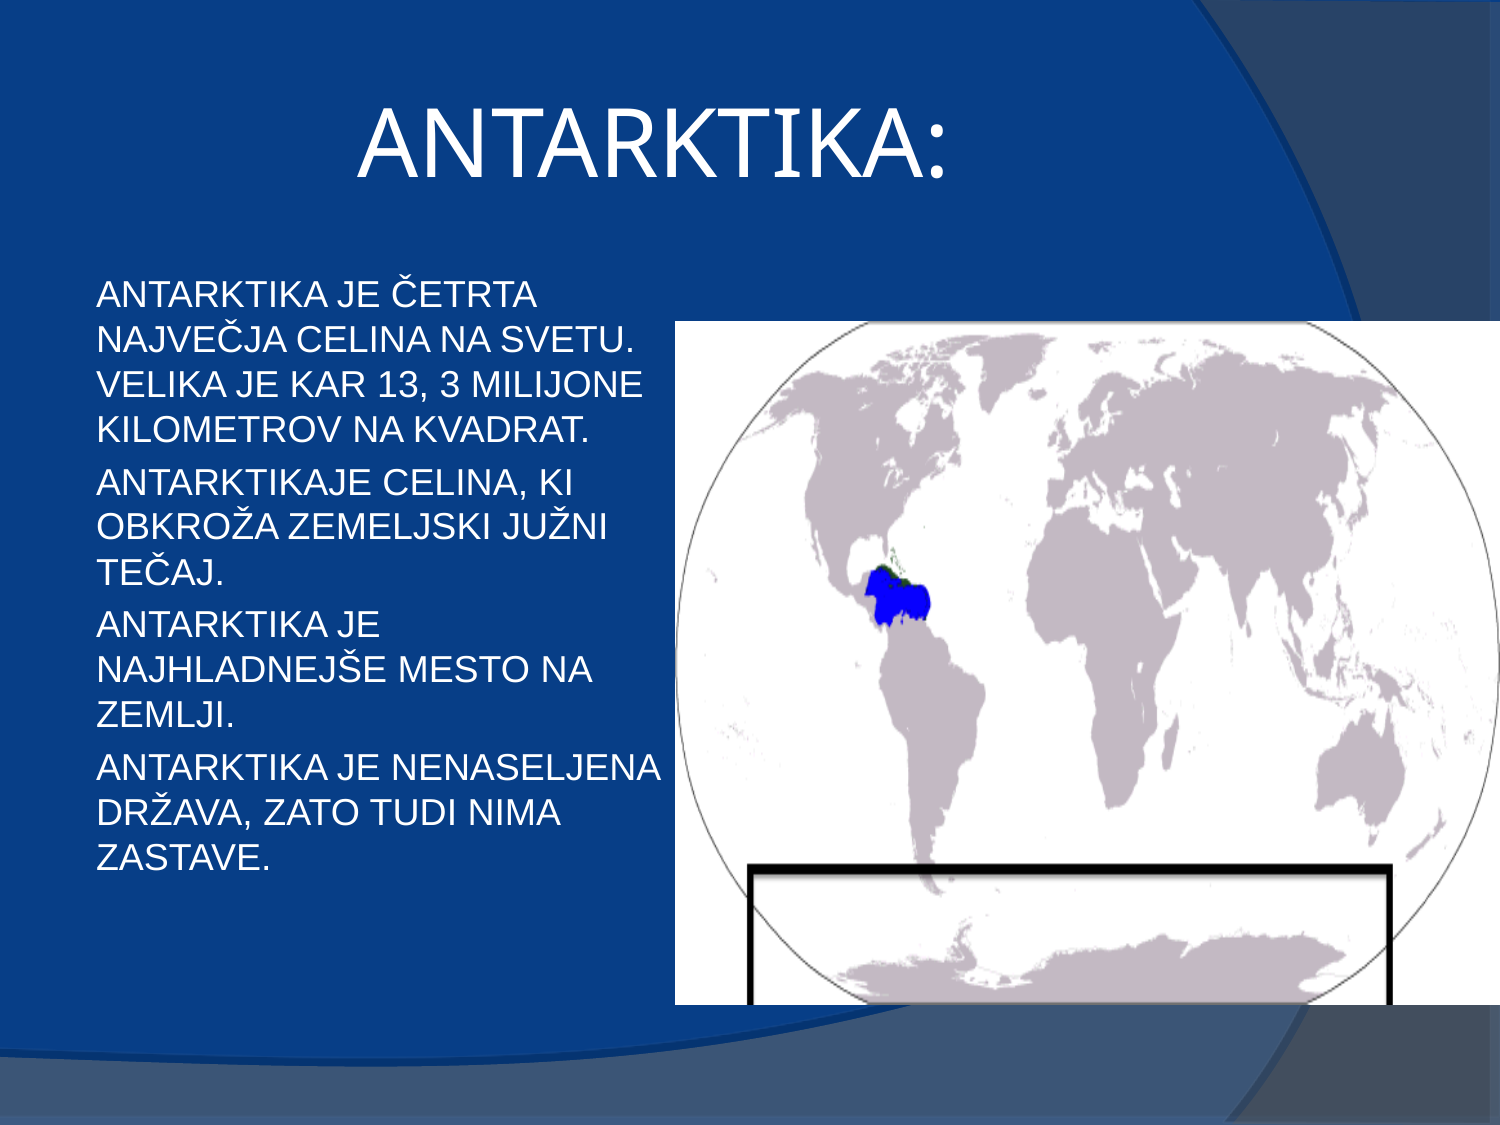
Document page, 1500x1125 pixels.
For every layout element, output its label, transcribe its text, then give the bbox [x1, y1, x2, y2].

list ANTARKTIKA JE ČETRTA NAJVEČJA CELINA NA SVETU. VELIKA JE KAR 13, 3 MILIJONE KILOMETROV NA KVADRAT. ANTARKTIKAJE CELINA, KI OBKROŽA ZEMELJSKI JUŽNI TEČAJ. ANTARKTIKA JE NAJHLADNEJŠE MESTO NA ZEMLJI. ANTARKTIKA JE NENASELJENA DRŽAVA, ZATO TUDI NIMA ZASTAVE. [75, 262, 675, 1005]
title ANTARKTIKA: [75, 45, 1300, 233]
picture [675, 321, 1500, 1005]
